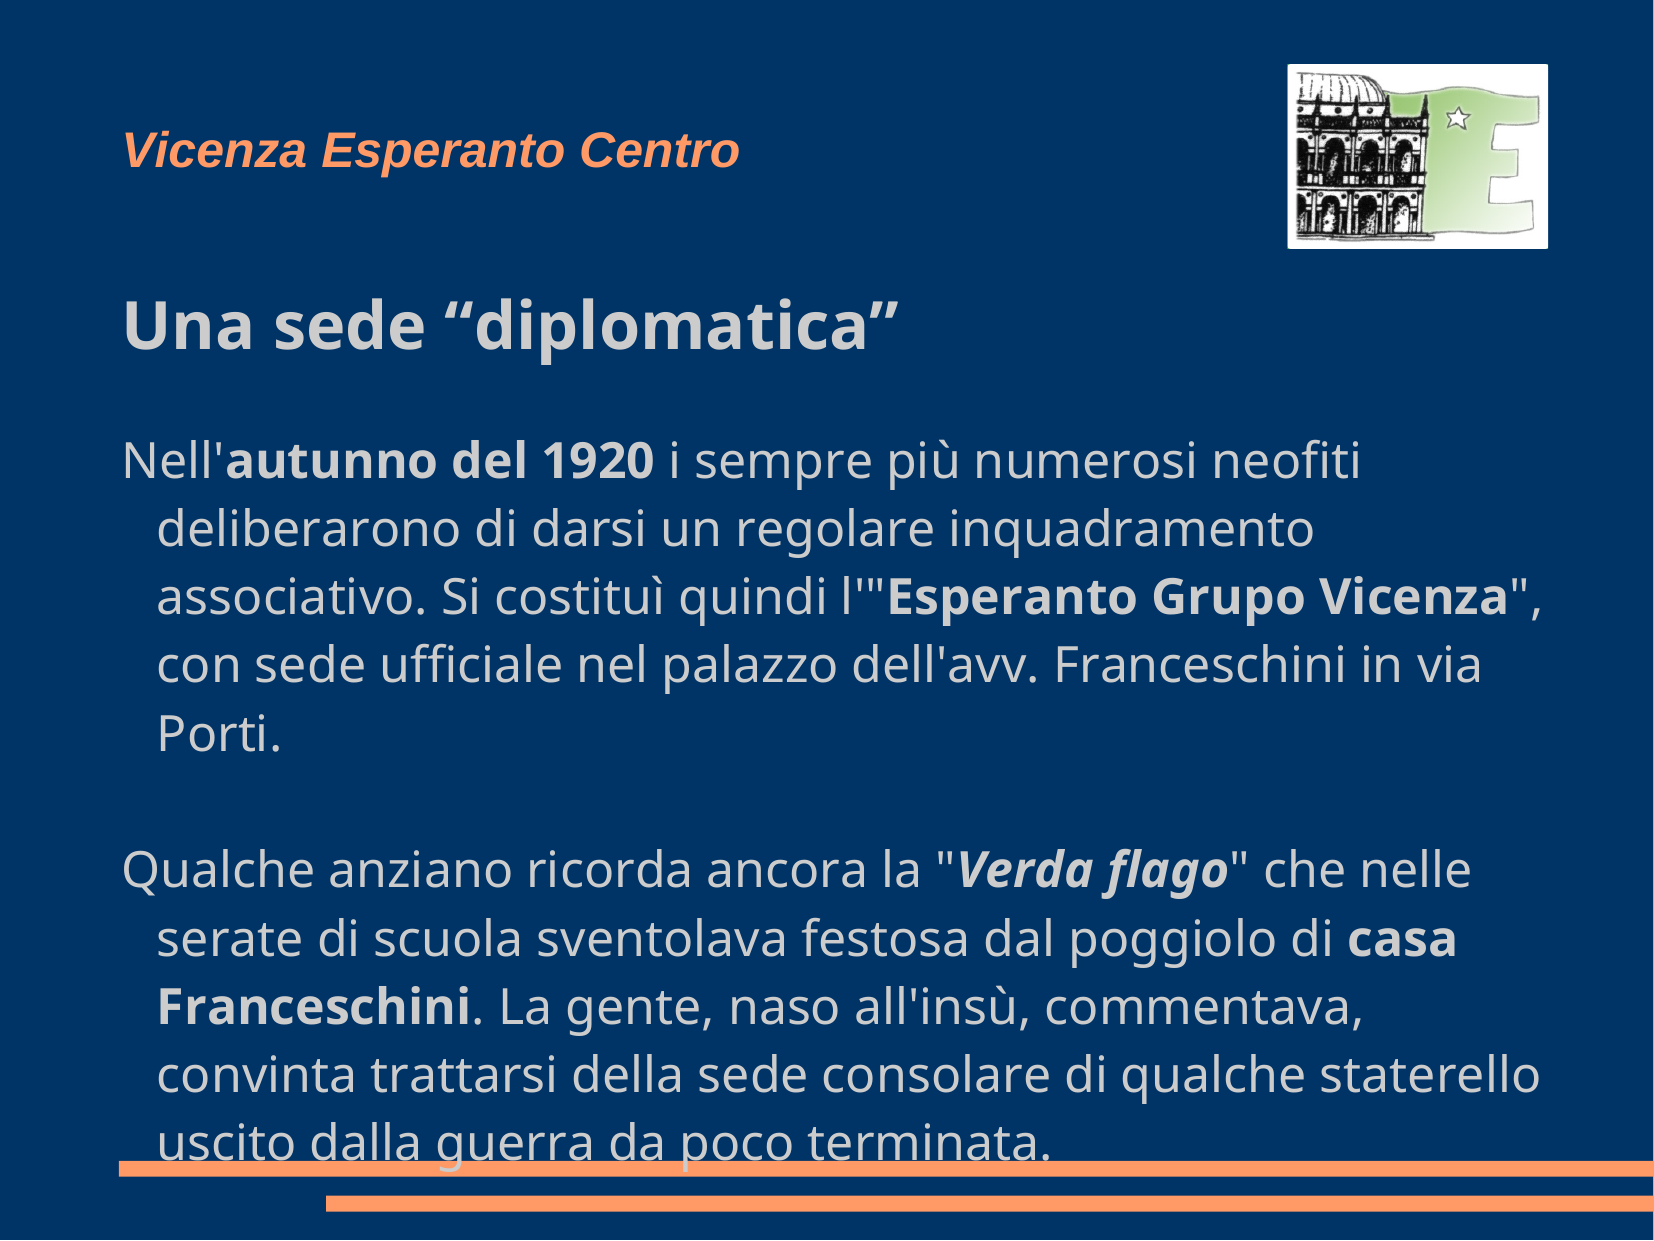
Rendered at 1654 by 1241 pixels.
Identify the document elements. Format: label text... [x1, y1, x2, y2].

title Vicenza Esperanto Centro [121, 46, 1534, 254]
subtitle Una sede “diplomatica” Nell'autunno del 1920 i sempre più numerosi neofiti deliberarono di darsi un regolare inquadramento associativo. Si costituì quindi l'"Esperanto Grupo Vicenza", con sede ufficiale nel palazzo dell'avv. Franceschini in via Porti. Qualche anziano ricorda ancora la "Verda flago" che nelle serate di scuola sventolava festosa dal poggiolo di casa Franceschini. La gente, naso all'insù, commentava, convinta trattarsi della sede consolare di qualche staterello uscito dalla guerra da poco terminata. [121, 313, 1561, 1141]
picture [1287, 64, 1549, 249]
